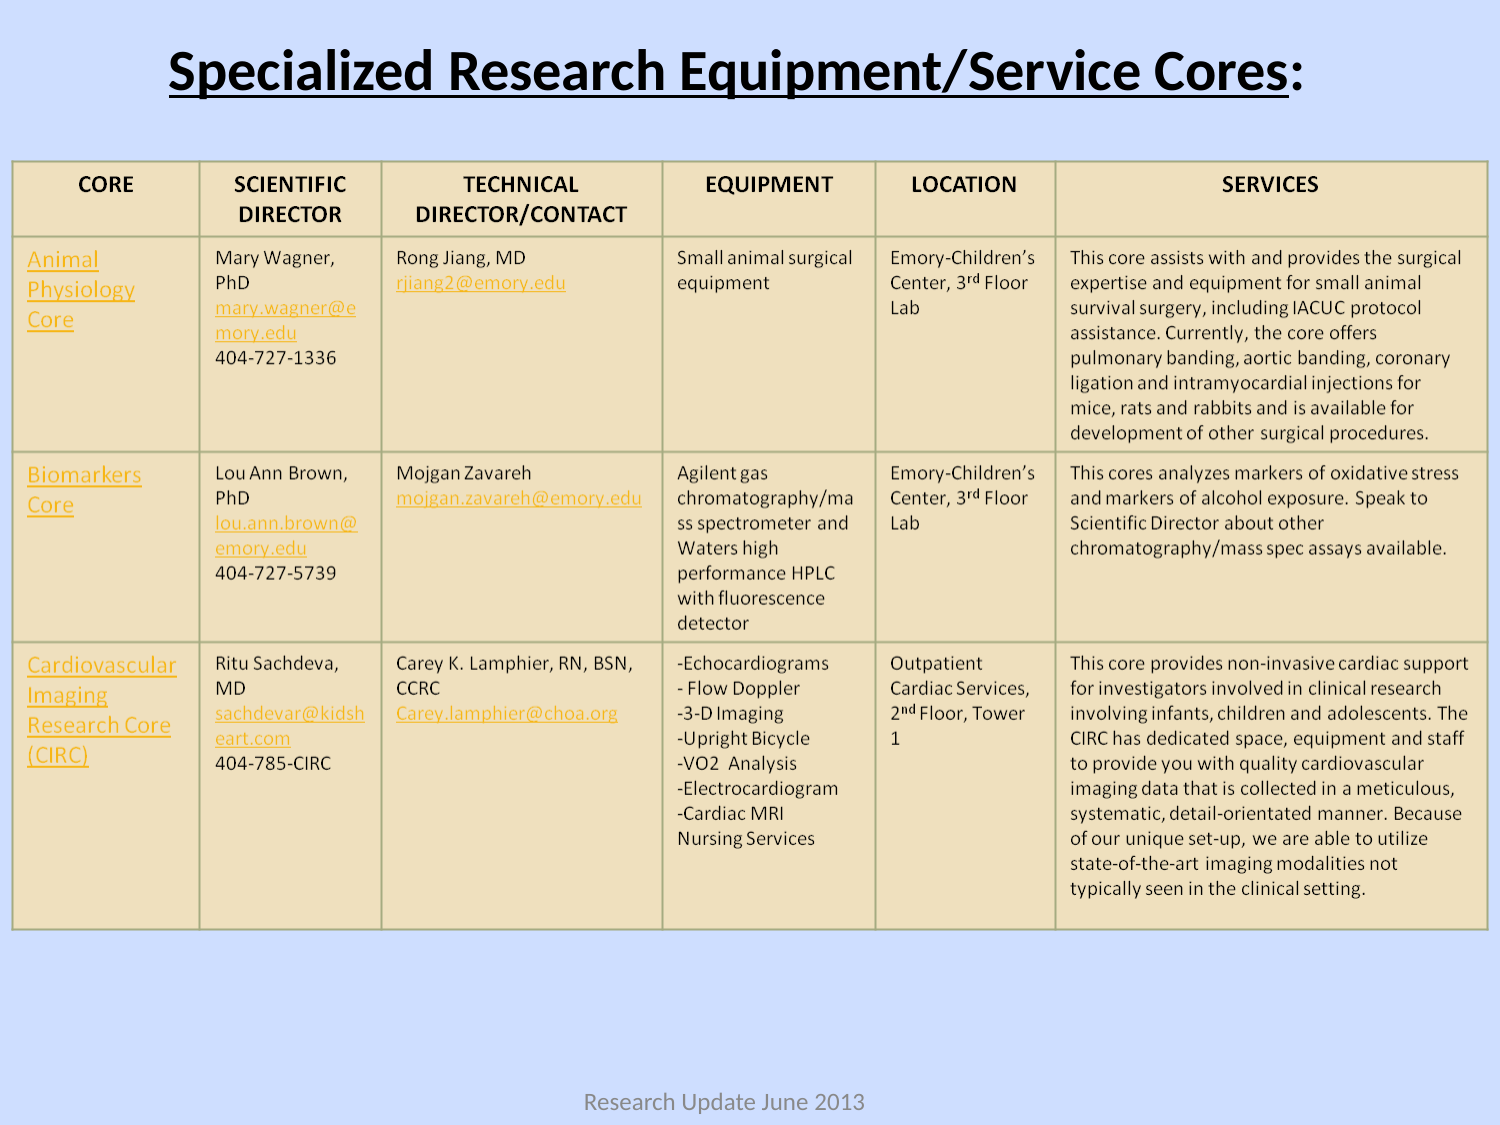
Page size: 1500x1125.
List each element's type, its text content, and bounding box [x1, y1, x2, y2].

picture [1, 151, 1499, 942]
text_box Specialized Research Equipment/Service Cores: [37, 24, 1450, 138]
text_box Research Update June 2013 [487, 1074, 963, 1125]
